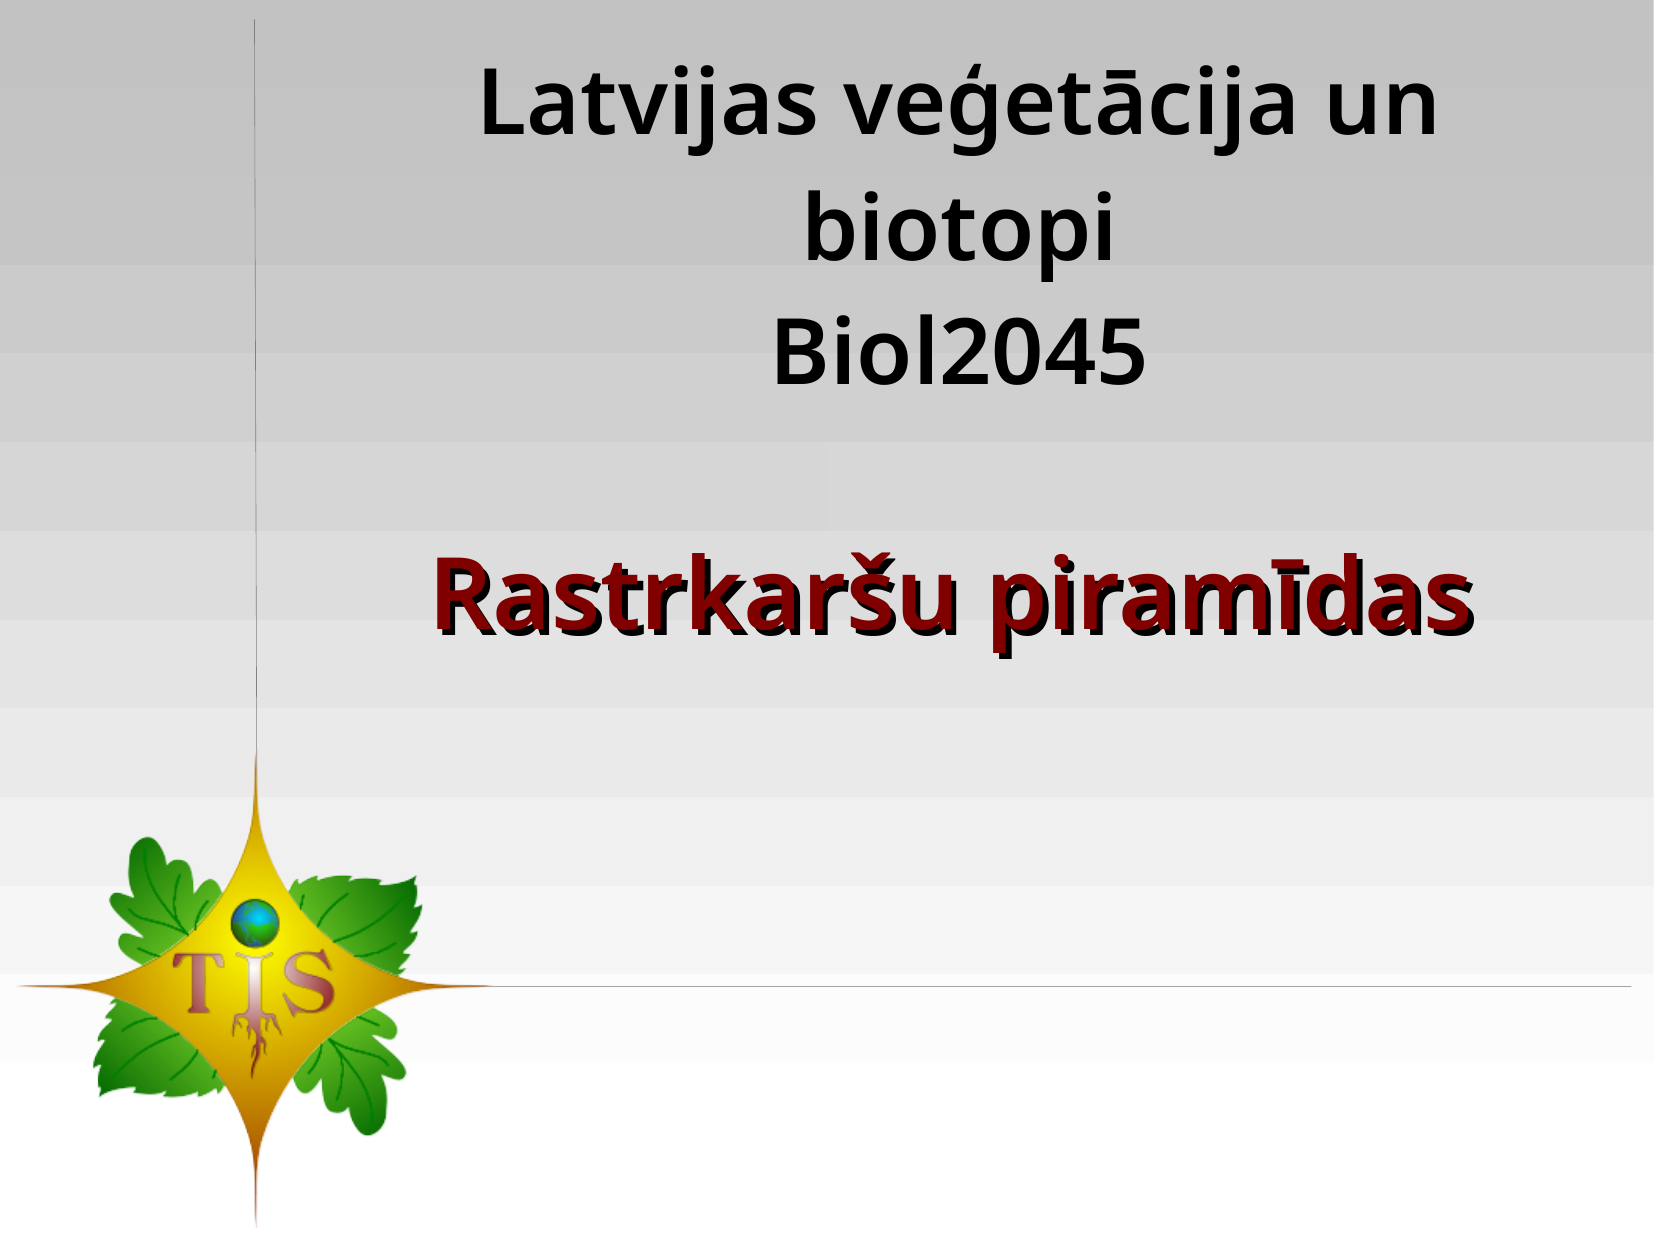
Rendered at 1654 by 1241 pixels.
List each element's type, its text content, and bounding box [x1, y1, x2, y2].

picture [0, 0, 1654, 1241]
title Rastrkaršu piramīdas [295, 324, 1607, 857]
